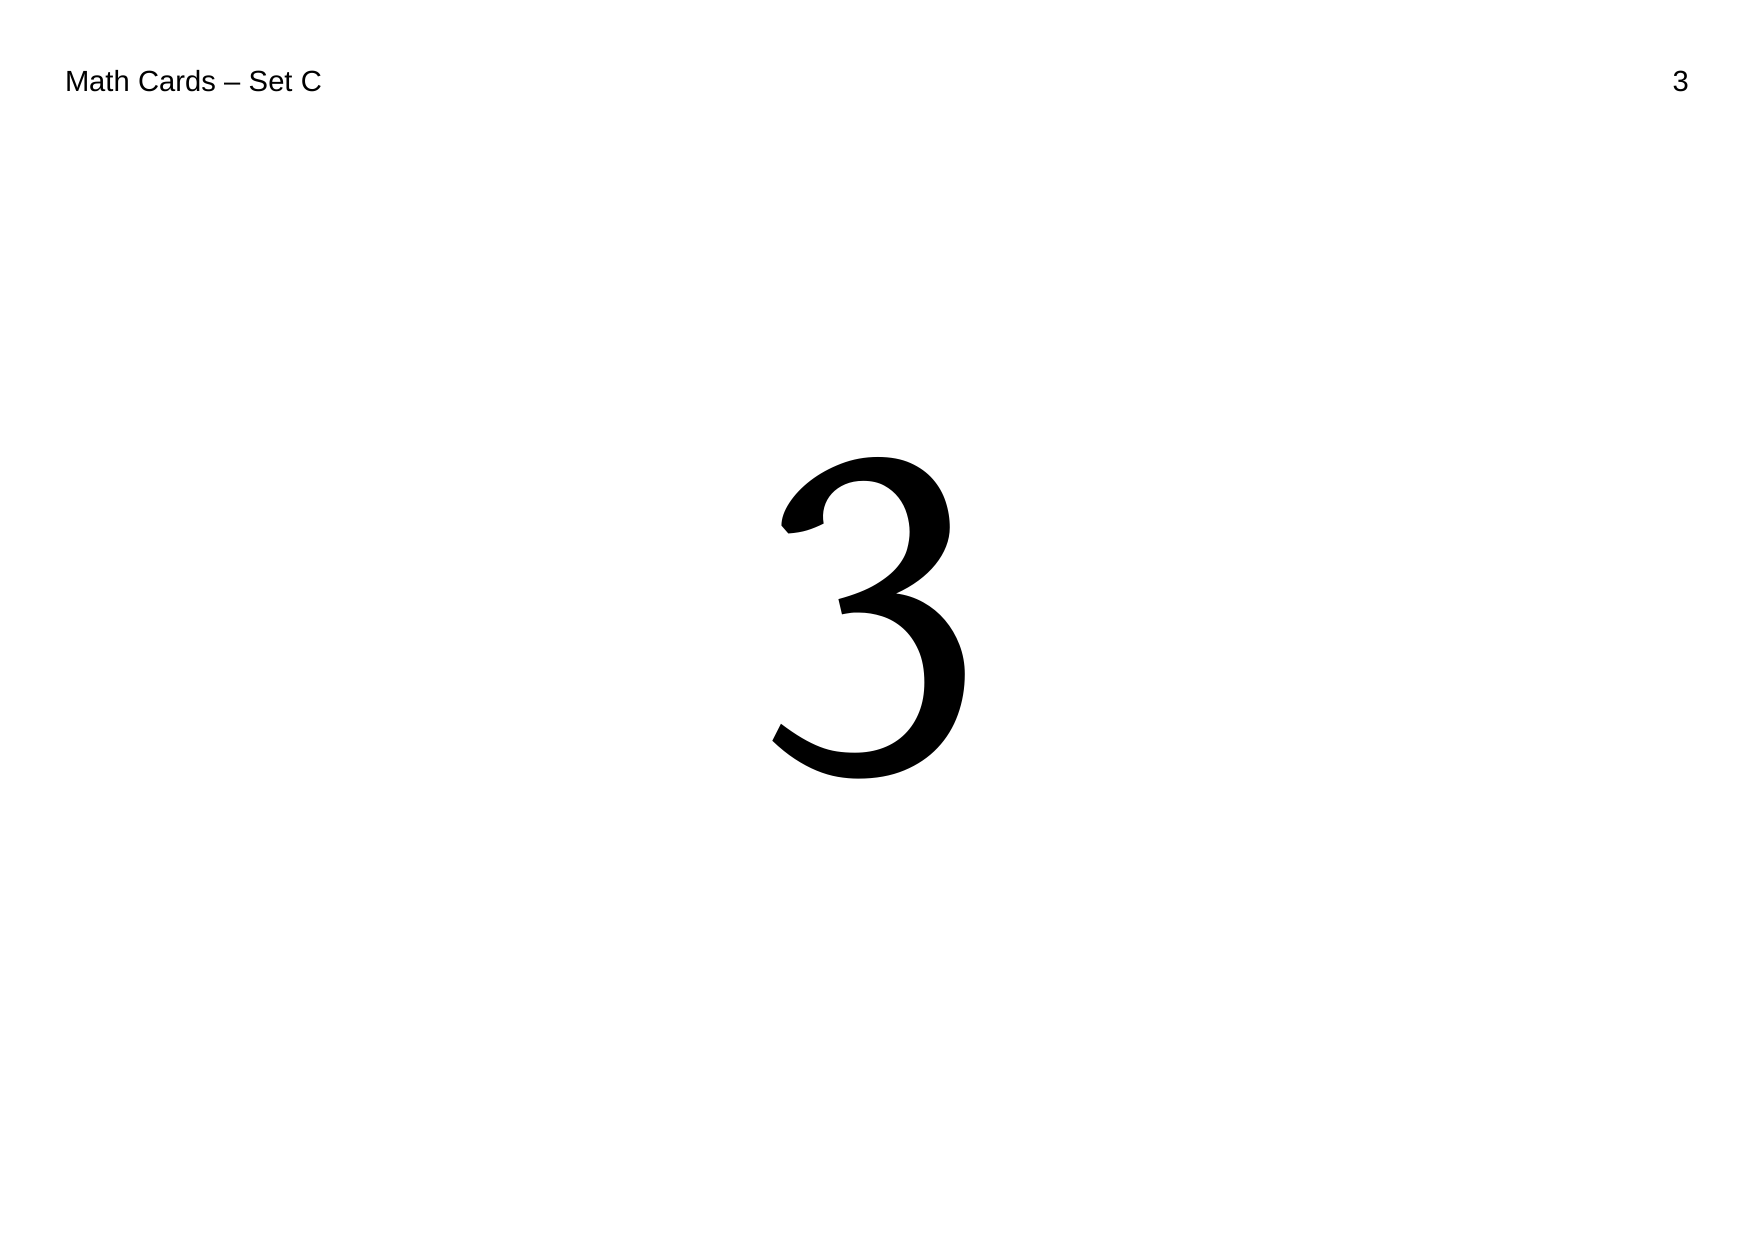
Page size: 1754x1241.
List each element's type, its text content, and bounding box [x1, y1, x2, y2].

text_box 3 [1666, 59, 1695, 104]
text_box Math Cards – Set C [59, 59, 329, 104]
text_box 3 [748, 318, 1006, 922]
